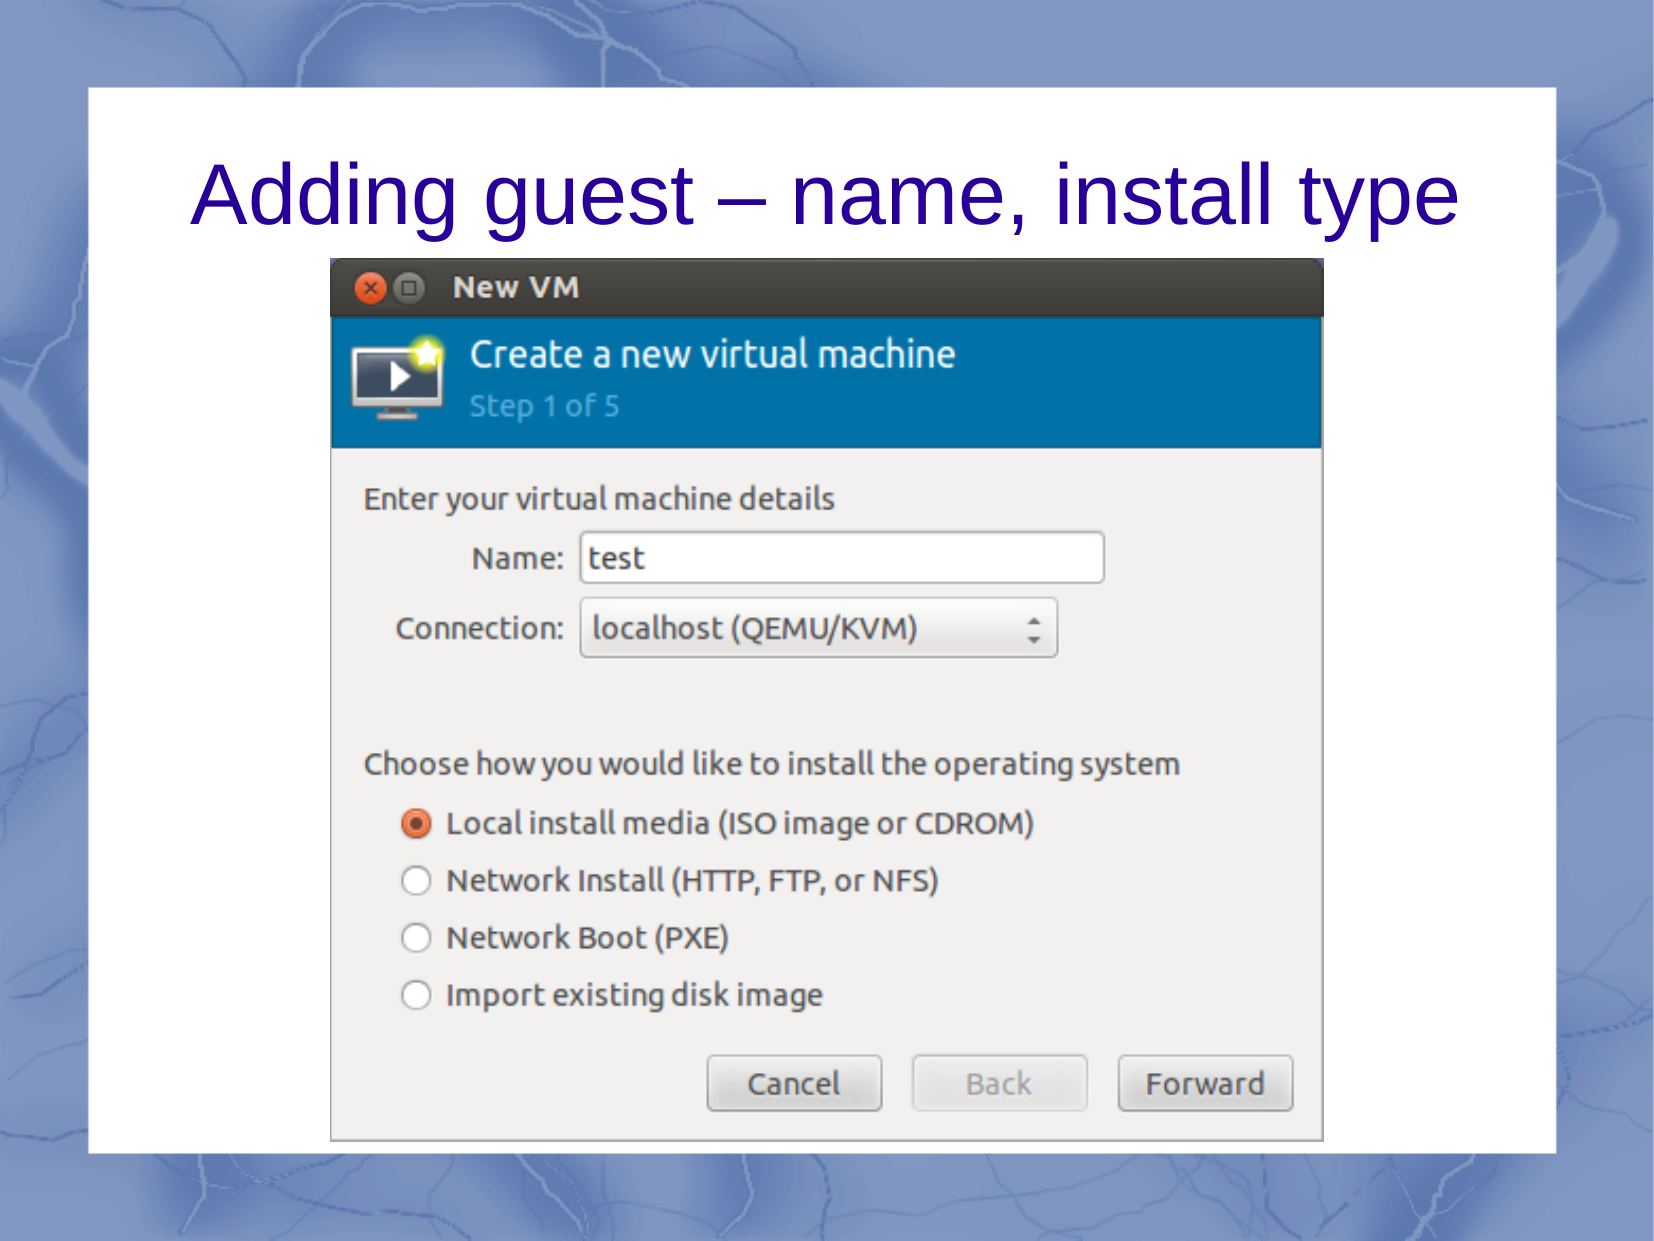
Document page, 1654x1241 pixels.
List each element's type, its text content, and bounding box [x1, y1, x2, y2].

picture [0, 0, 1654, 1241]
title Adding guest – name, install type [118, 90, 1536, 298]
